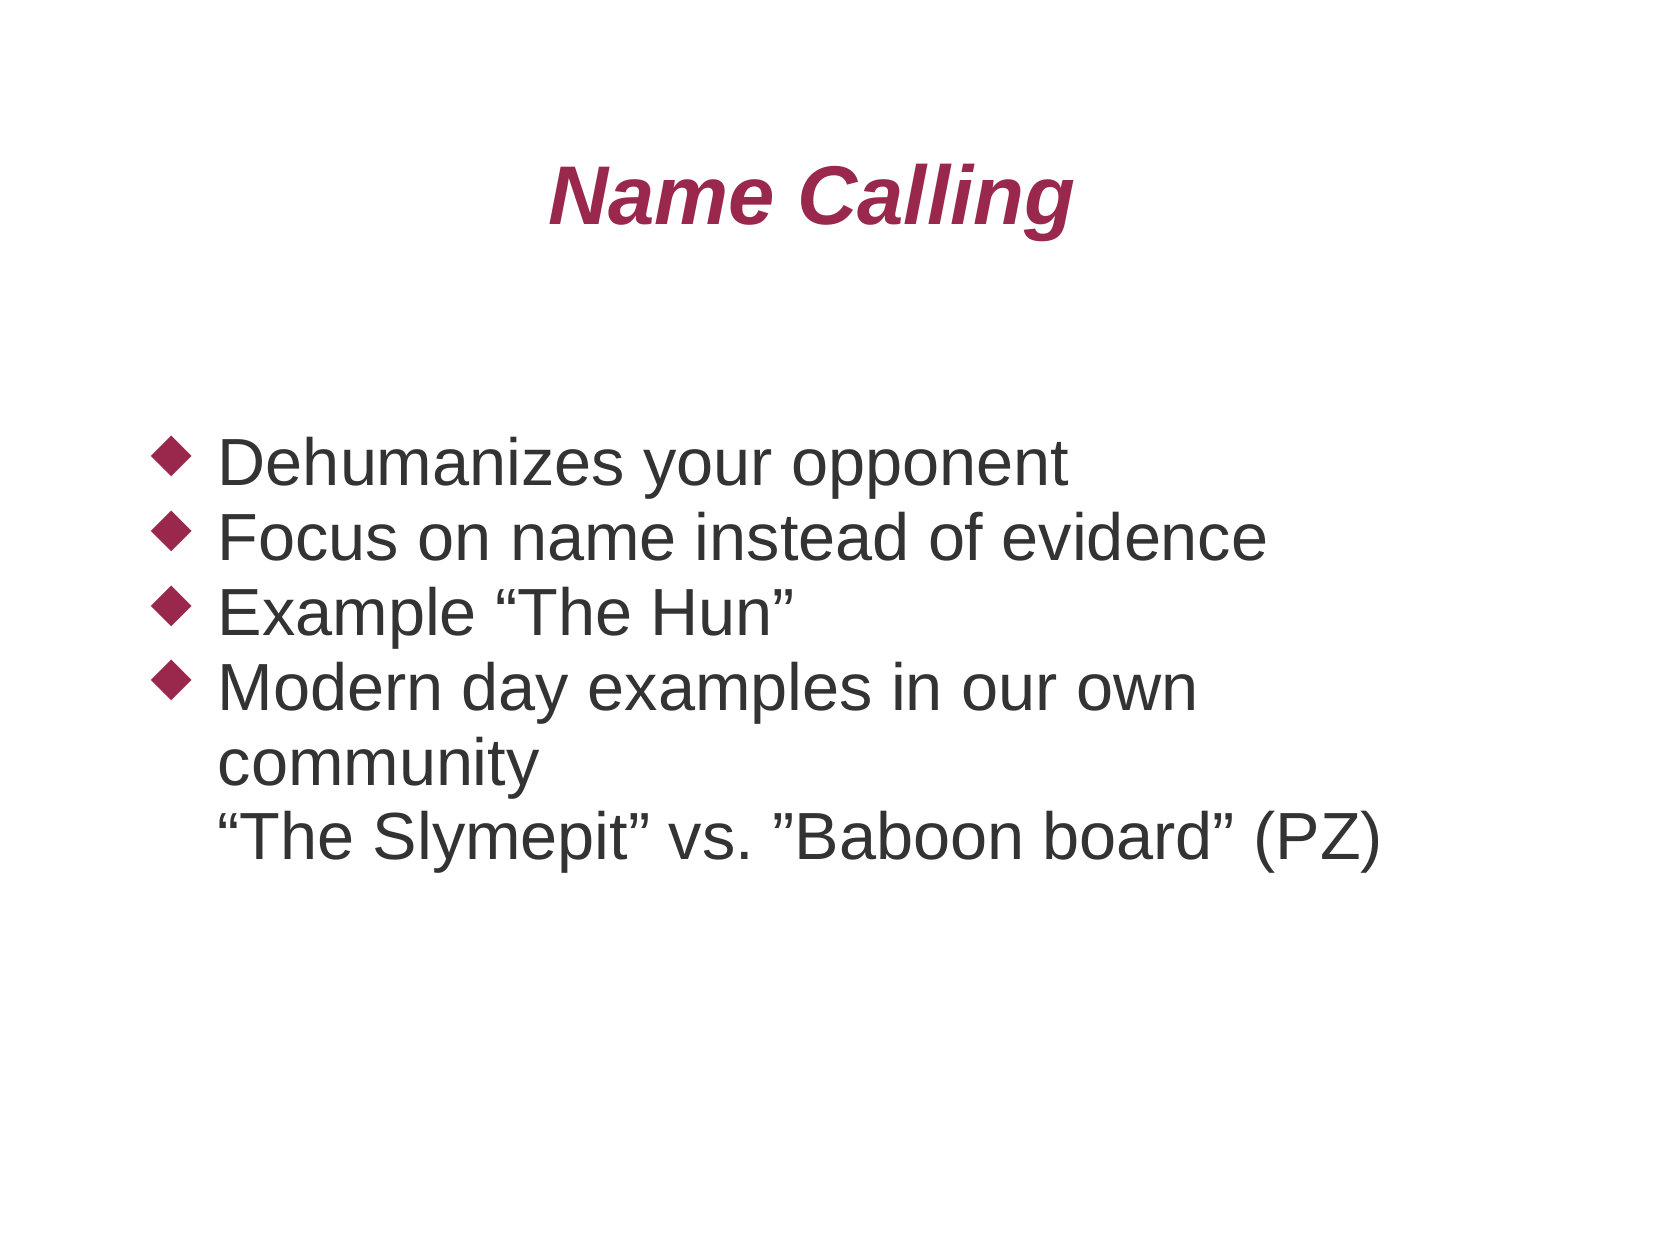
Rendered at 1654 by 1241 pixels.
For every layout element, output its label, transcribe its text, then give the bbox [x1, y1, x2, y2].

title Name Calling [118, 112, 1506, 281]
list Dehumanizes your opponent Focus on name instead of evidence Example “The Hun” Modern day examples in our own community “The Slymepit” vs. ”Baboon board” (PZ) [134, 350, 1516, 1133]
